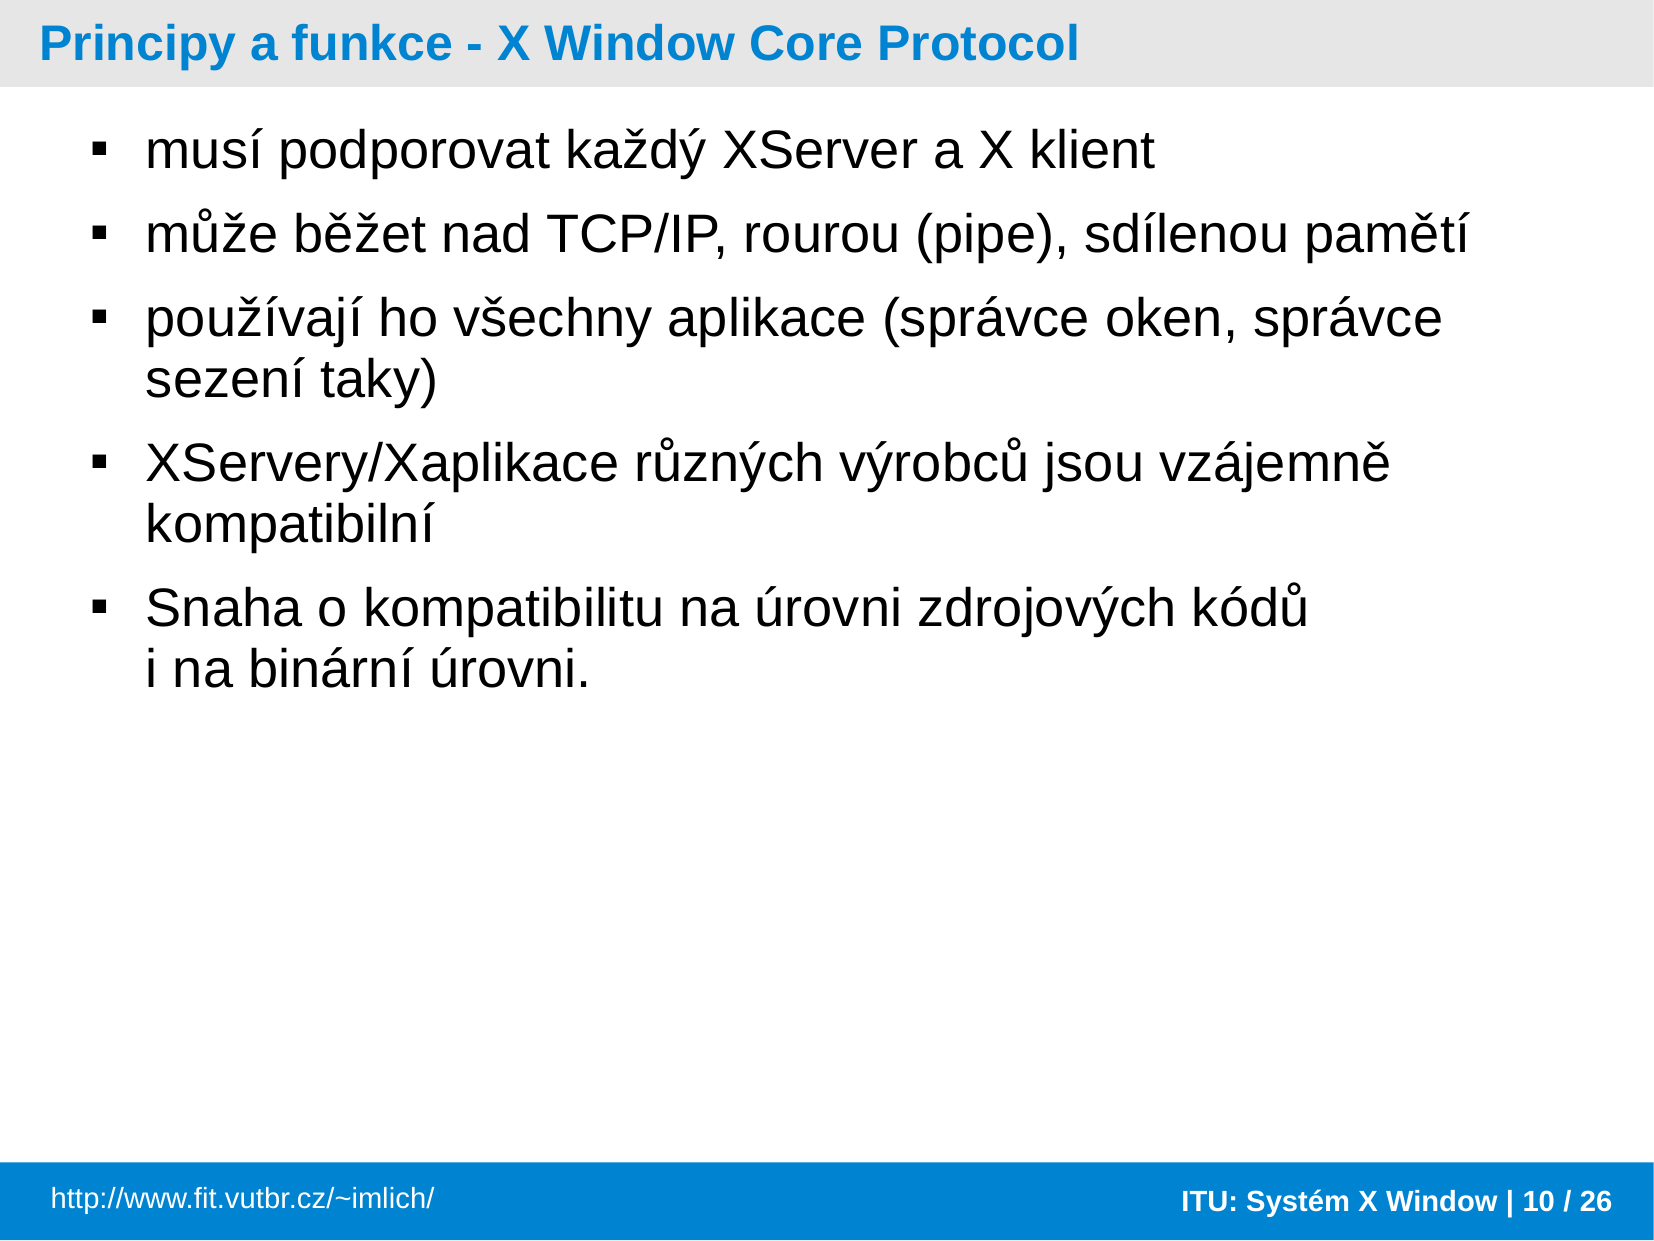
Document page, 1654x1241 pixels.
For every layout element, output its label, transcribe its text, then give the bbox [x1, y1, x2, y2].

title Principy a funkce - X Window Core Protocol [39, 5, 1615, 81]
list musí podporovat každý XServer a X klient může běžet nad TCP/IP, rourou (pipe), sdílenou pamětí používají ho všechny aplikace (správce oken, správce sezení taky) XServery/Xaplikace různých výrobců jsou vzájemně kompatibilní Snaha o kompatibilitu na úrovni zdrojových kódů i na binární úrovni. [75, 119, 1564, 1111]
